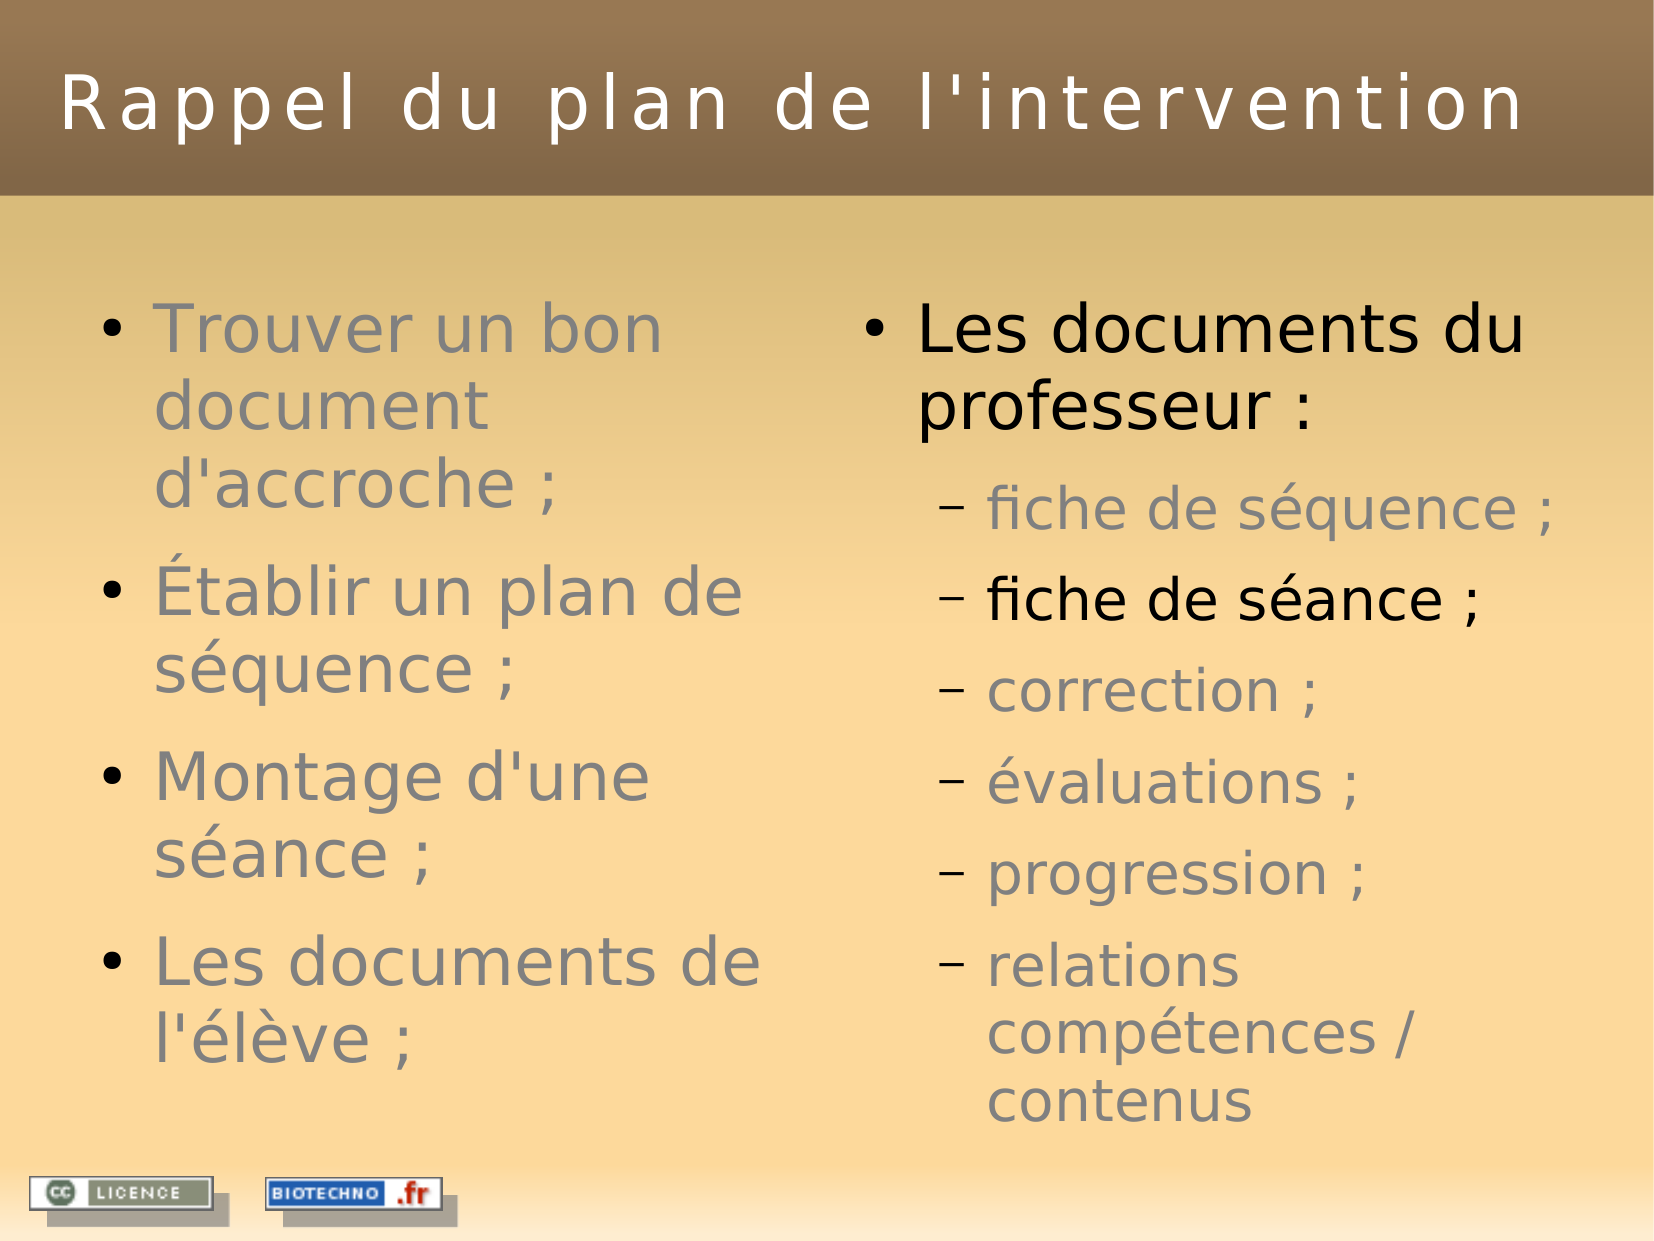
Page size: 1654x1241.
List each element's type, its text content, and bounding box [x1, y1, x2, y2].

picture [0, 0, 1654, 1241]
list Les documents du professeur : fiche de séquence ; fiche de séance ; correction ; évaluations ; progression ; relations compétences / contenus [845, 290, 1572, 1136]
list Trouver un bon document d'accroche ; Établir un plan de séquence ; Montage d'une séance ; Les documents de l'élève ; [82, 290, 809, 1109]
title Rappel du plan de l'intervention [59, 29, 1595, 178]
